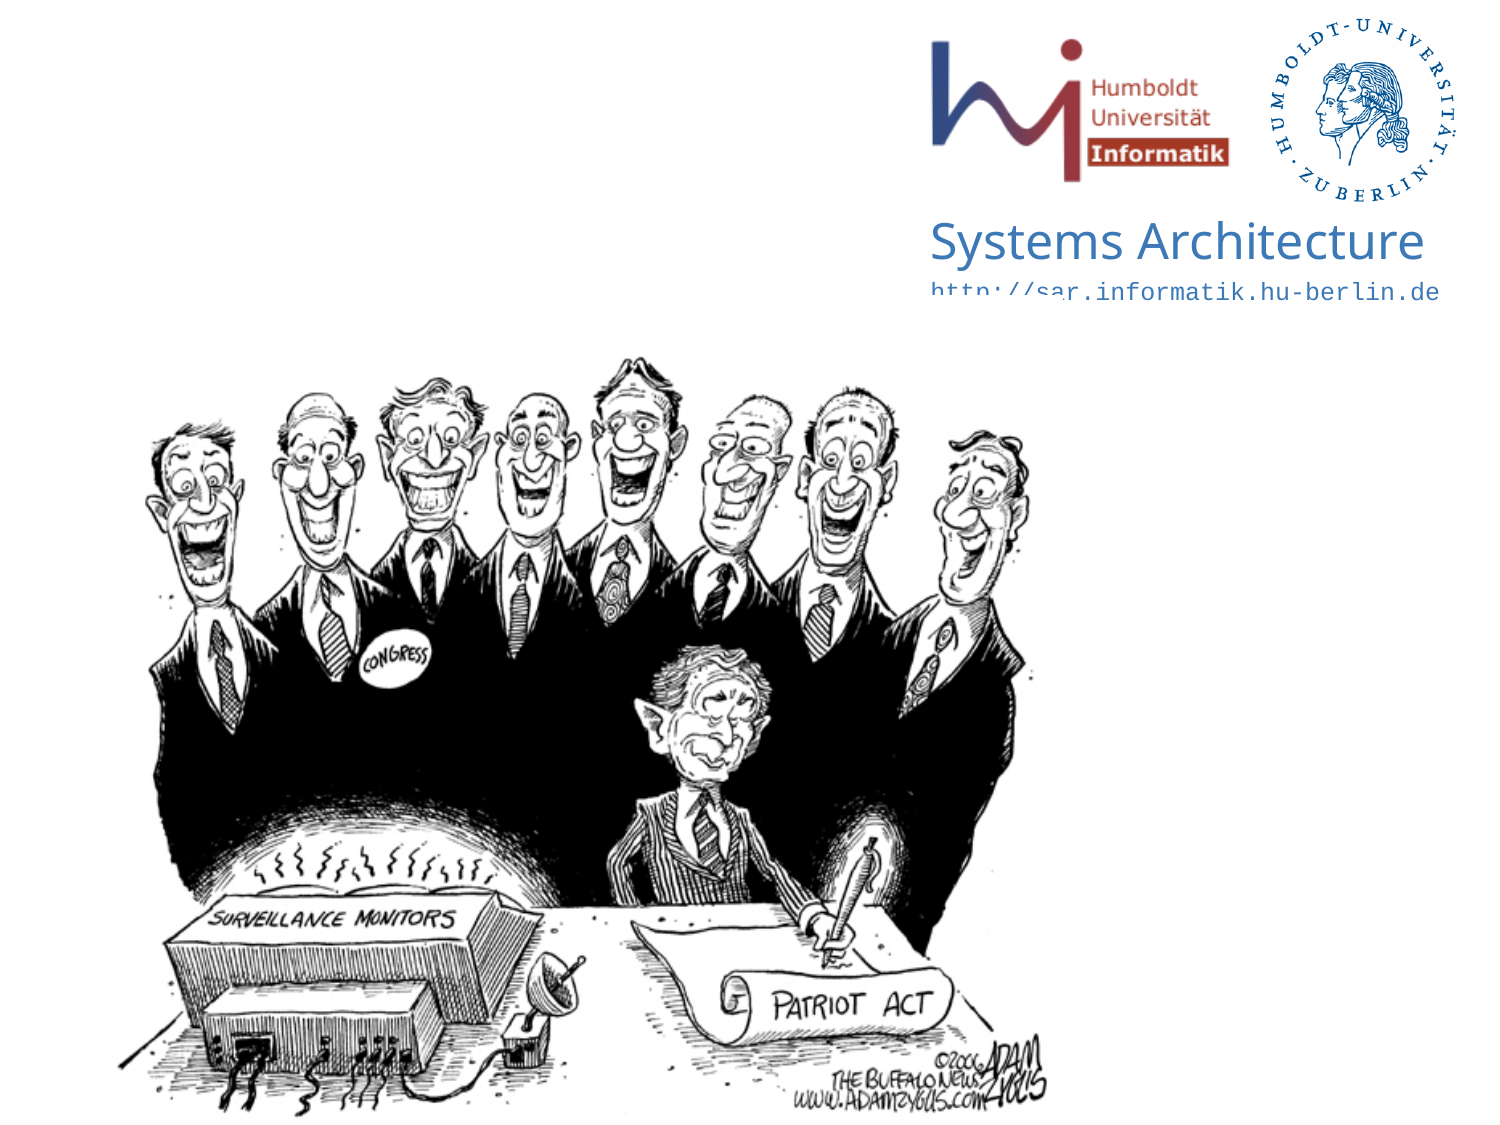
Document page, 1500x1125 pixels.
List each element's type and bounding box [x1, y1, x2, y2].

picture [922, 30, 1235, 187]
picture [99, 295, 1063, 1125]
picture [1269, 18, 1456, 202]
